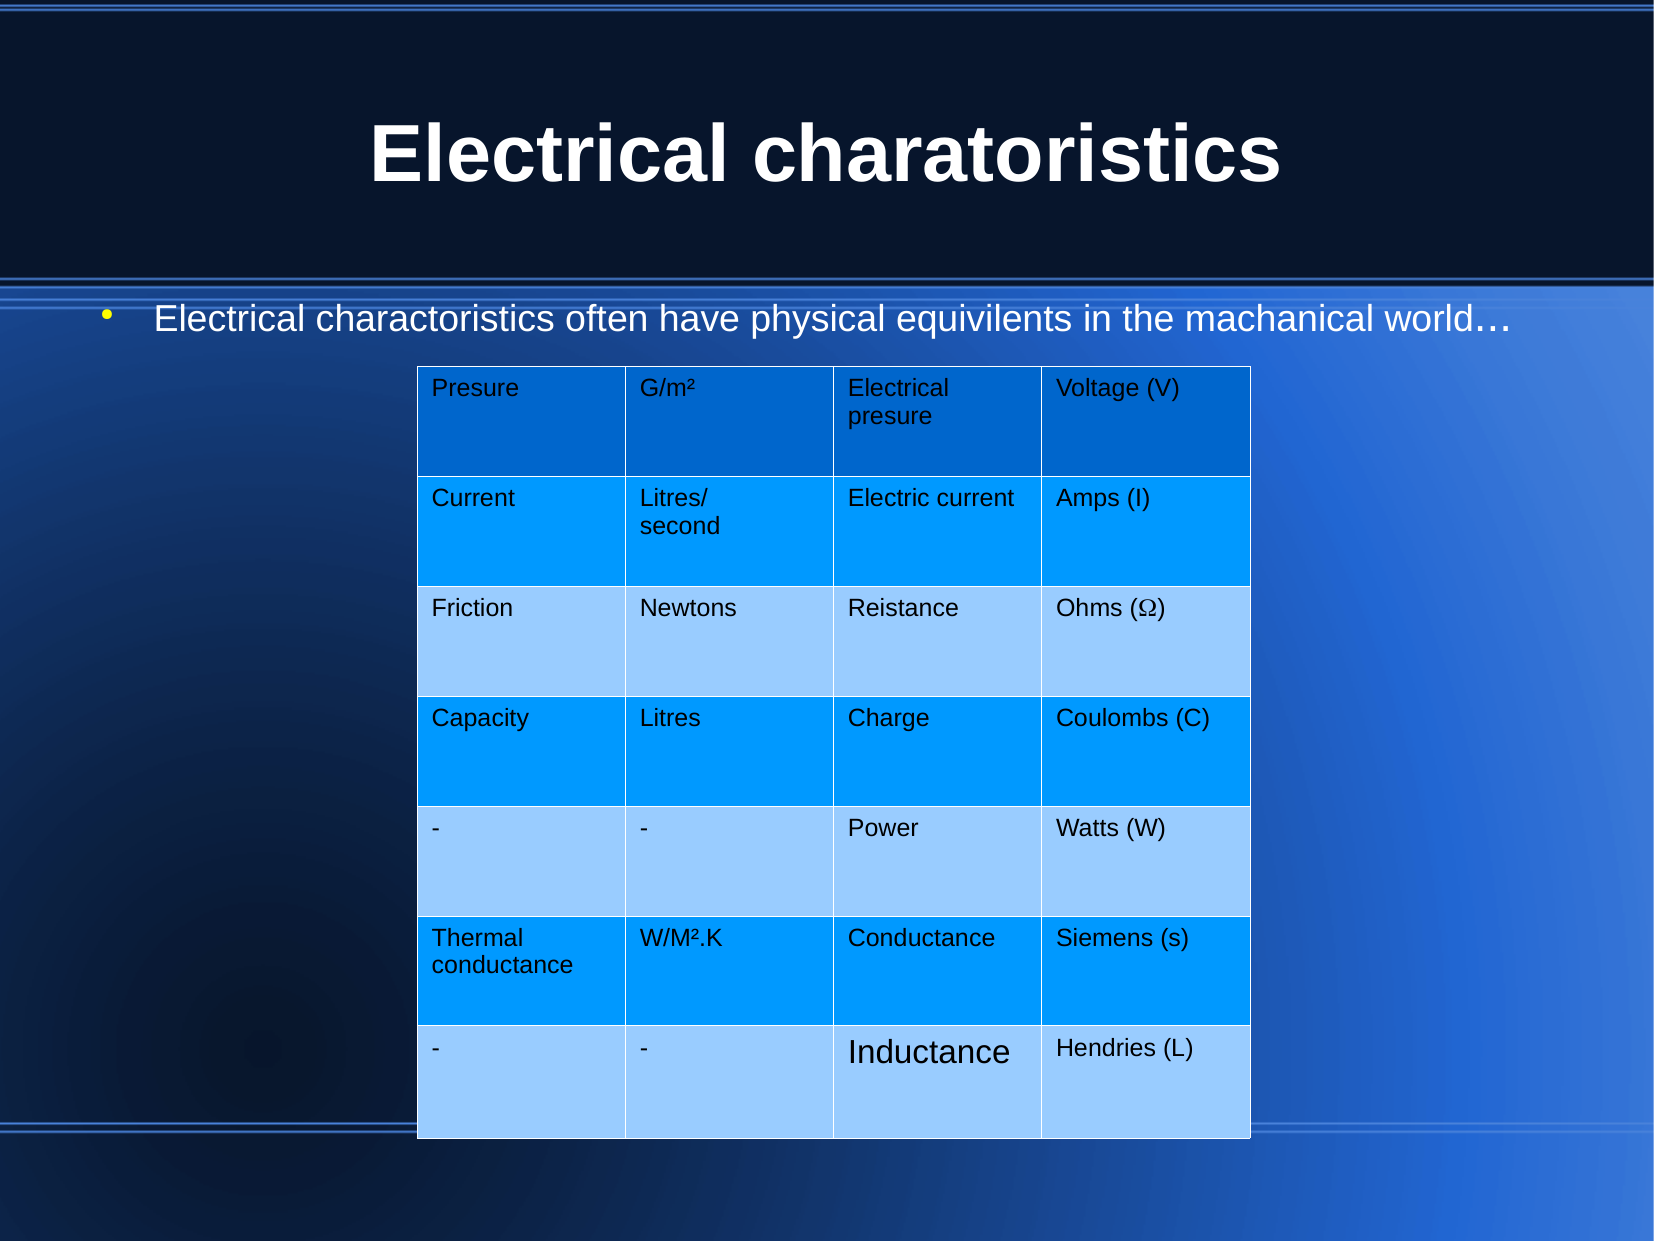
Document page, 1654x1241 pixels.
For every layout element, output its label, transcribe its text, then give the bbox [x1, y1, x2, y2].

table_cell Capacity [418, 697, 625, 806]
table_cell Litres [626, 697, 833, 806]
table_cell - [418, 1026, 625, 1138]
table_cell Power [834, 807, 1041, 916]
table_cell Amps (I) [1042, 477, 1250, 586]
picture [0, 0, 1654, 1241]
list Electrical charactoristics often have physical equivilents in the machanical world... [82, 290, 1571, 1109]
table_cell Watts (W) [1042, 807, 1250, 916]
table_cell Inductance [834, 1026, 1041, 1138]
table_cell W/M².K [626, 917, 833, 1025]
table_cell - [626, 1026, 833, 1138]
table_header Electrical presure [834, 367, 1041, 476]
table_cell Hendries (L) [1042, 1026, 1250, 1138]
table_cell Litres/ second [626, 477, 833, 586]
table_cell Charge [834, 697, 1041, 806]
title Electrical charatoristics [82, 49, 1571, 257]
table_cell Current [418, 477, 625, 586]
table_cell Newtons [626, 587, 833, 696]
table_header Presure [418, 367, 625, 476]
table_cell Siemens (s) [1042, 917, 1250, 1025]
table_cell Friction [418, 587, 625, 696]
table_cell - [418, 807, 625, 916]
table_header G/m² [626, 367, 833, 476]
table_cell - [626, 807, 833, 916]
table_cell Ohms (W) [1042, 587, 1250, 696]
table_cell Conductance [834, 917, 1041, 1025]
table_cell Coulombs (C) [1042, 697, 1250, 806]
table_cell Electric current [834, 477, 1041, 586]
table_cell Reistance [834, 587, 1041, 696]
table_cell Thermal conductance [418, 917, 625, 1025]
table_header Voltage (V) [1042, 367, 1250, 476]
